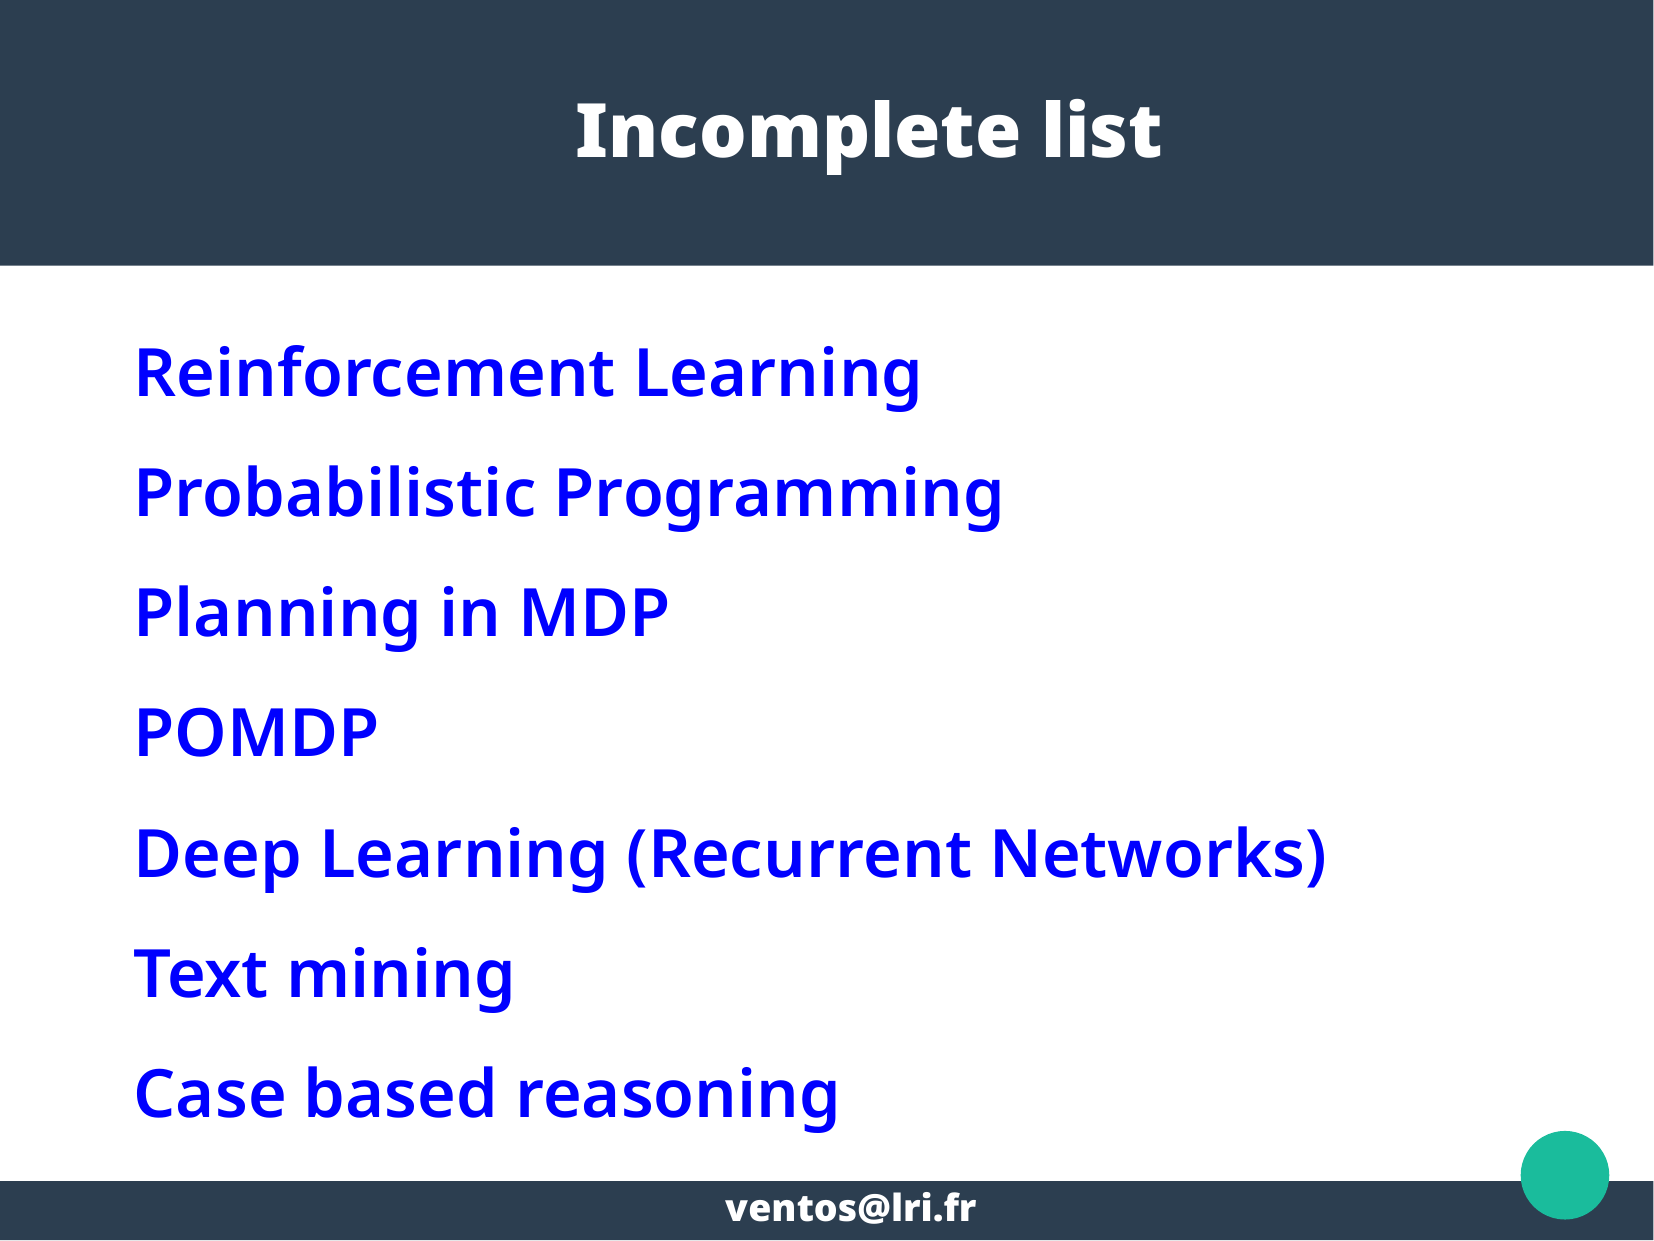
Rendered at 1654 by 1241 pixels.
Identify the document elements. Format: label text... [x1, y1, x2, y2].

title Incomplete list [59, 49, 1595, 207]
list Reinforcement Learning Probabilistic Programming Planning in MDP POMDP Deep Learning (Recurrent Networks) Text mining Case based reasoning [59, 324, 1595, 1152]
